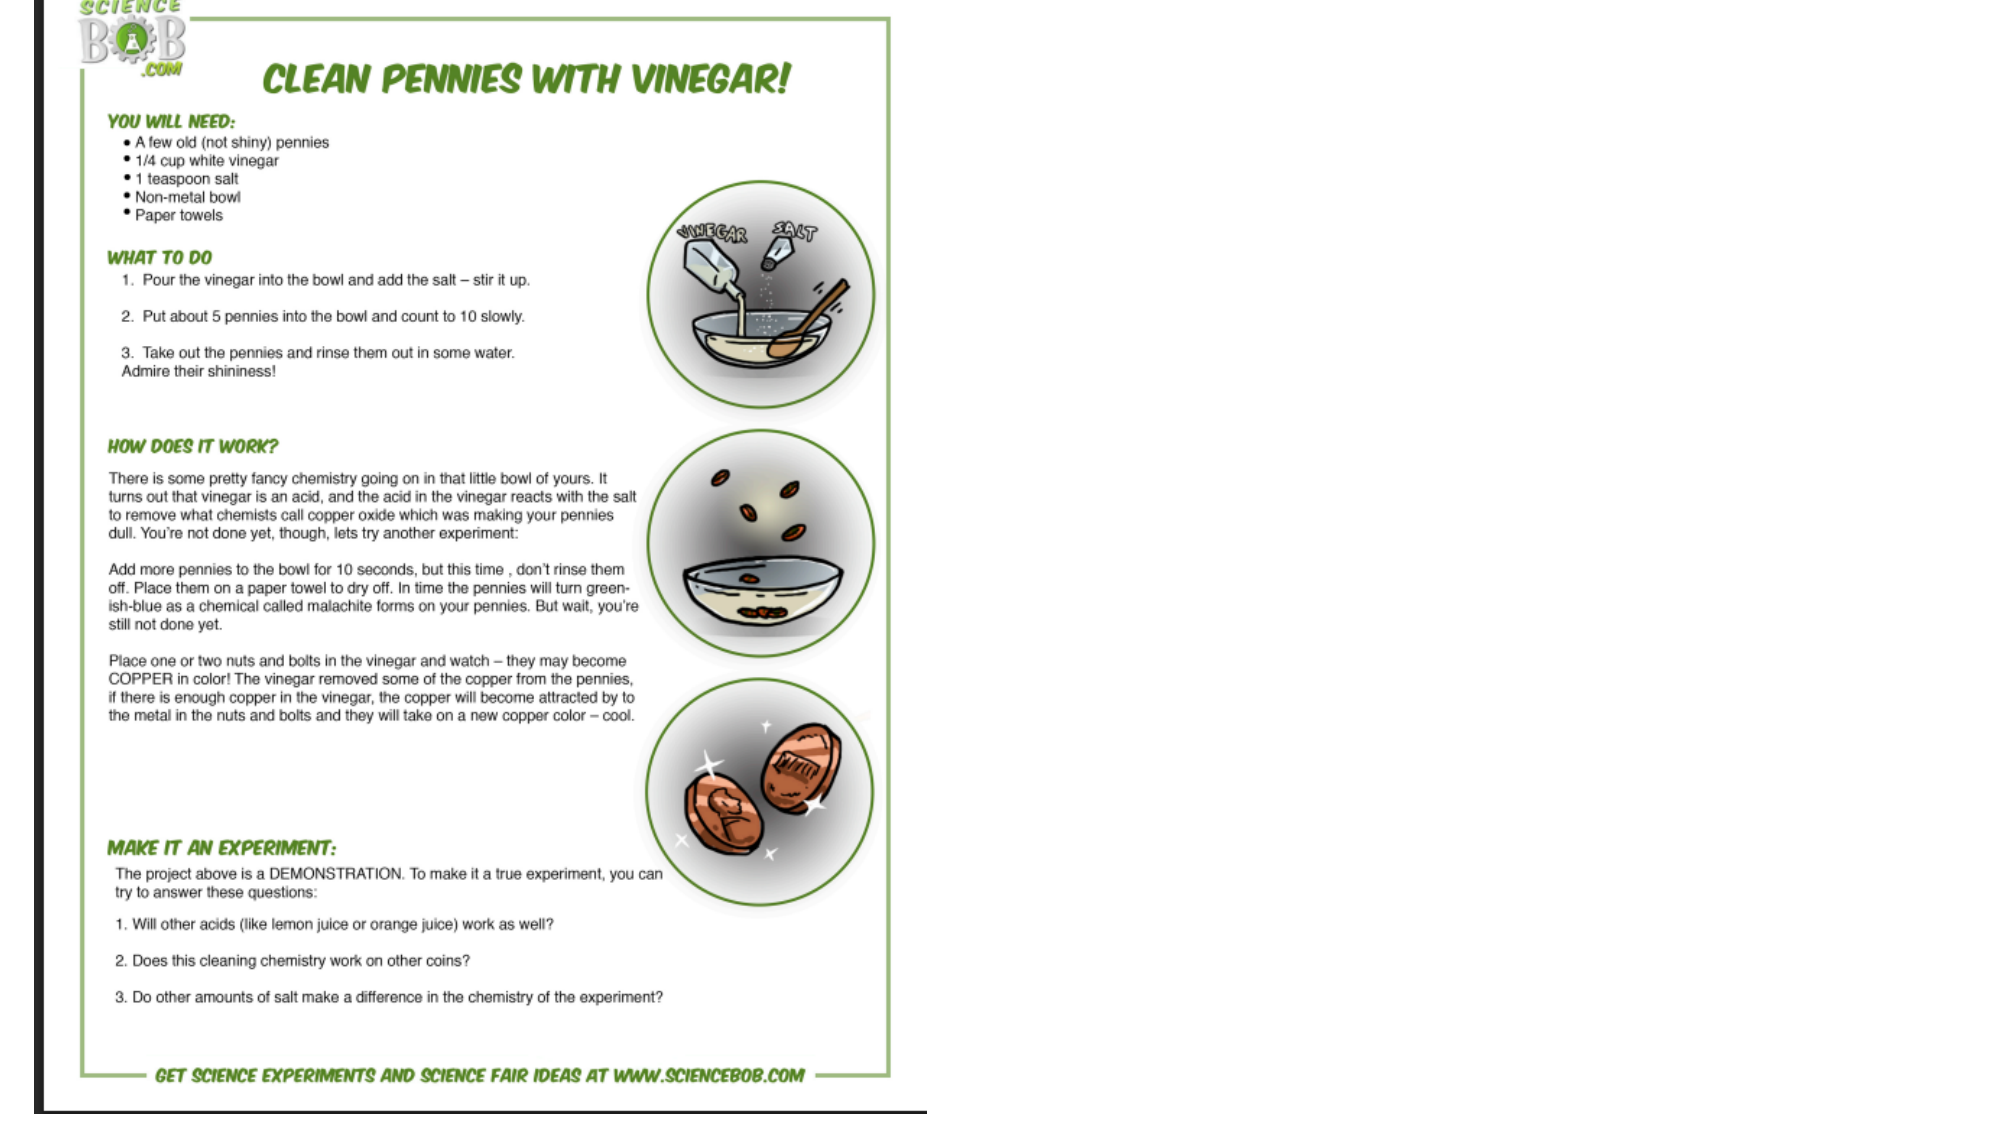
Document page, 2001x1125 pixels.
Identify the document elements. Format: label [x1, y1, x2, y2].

picture [34, 0, 927, 1114]
